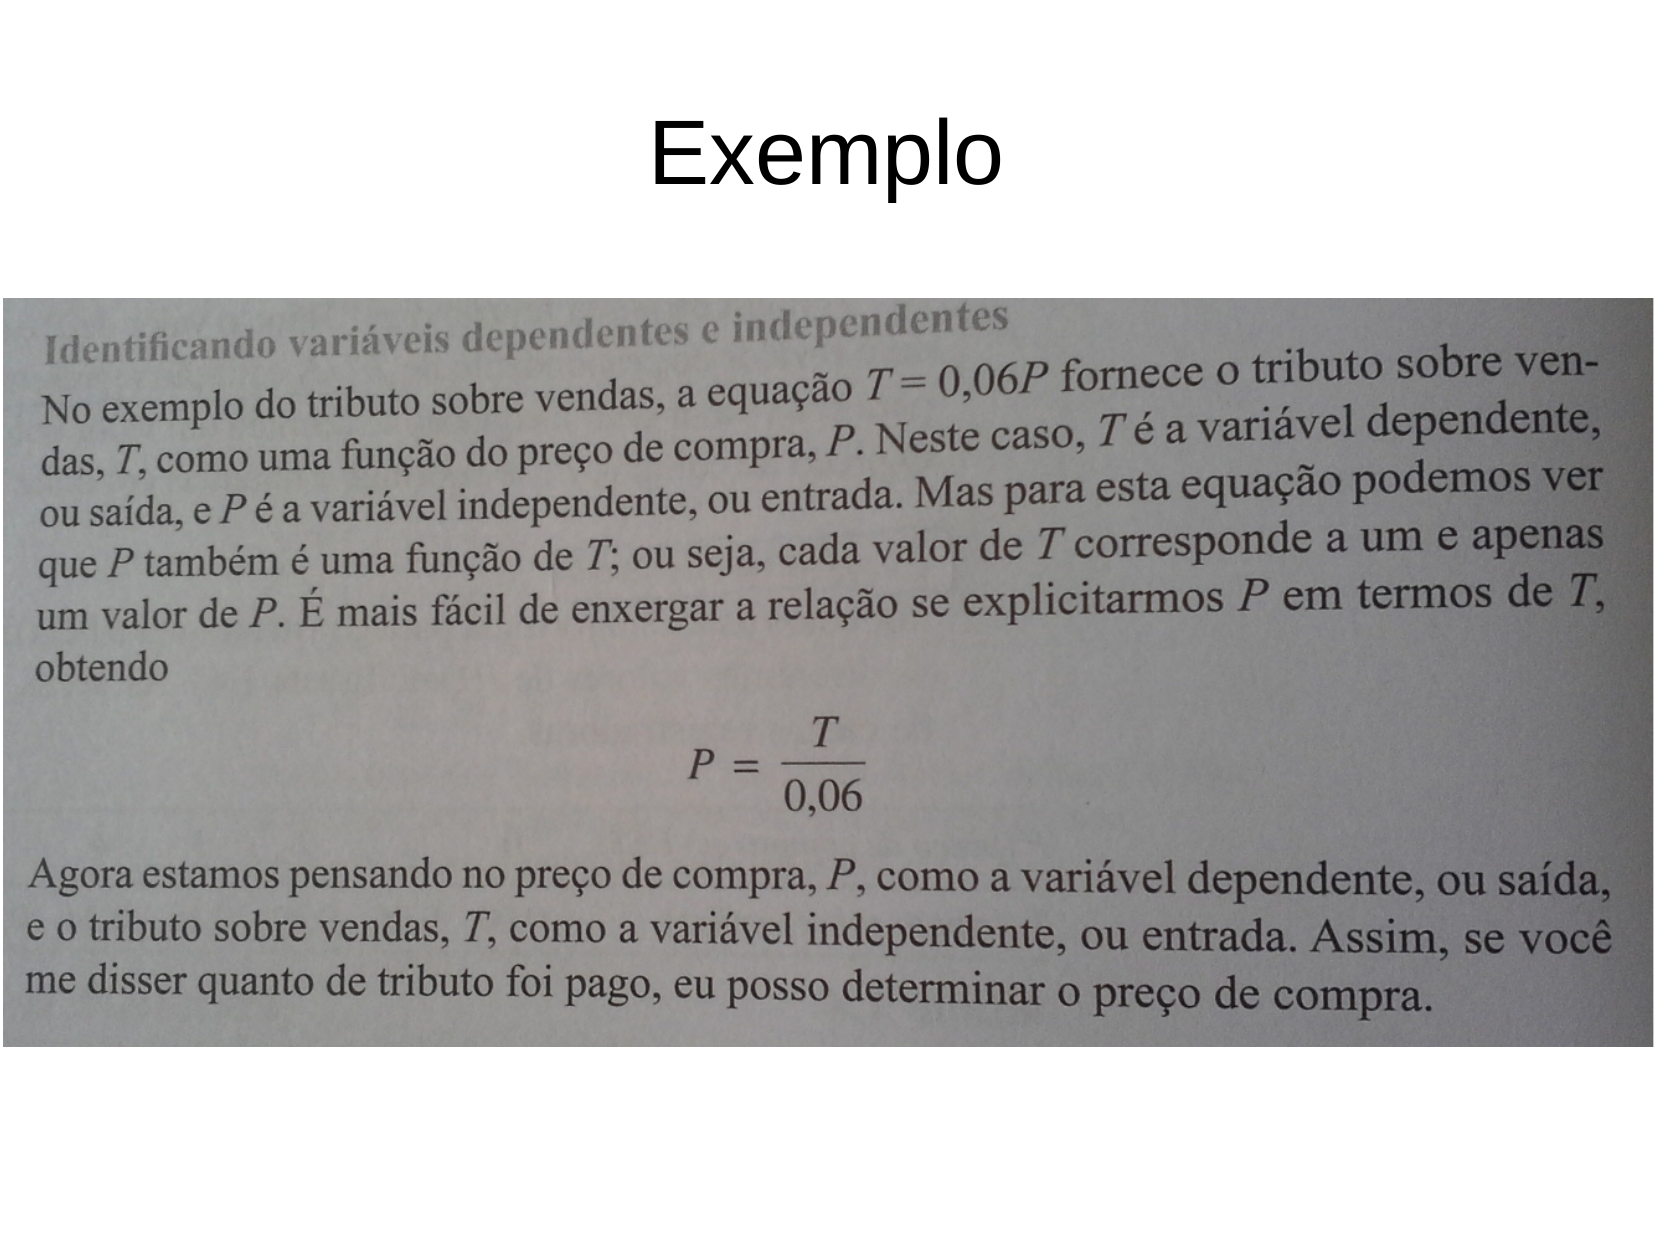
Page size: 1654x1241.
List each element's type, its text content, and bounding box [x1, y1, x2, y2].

title Exemplo [82, 49, 1571, 257]
picture [3, 298, 1654, 1047]
